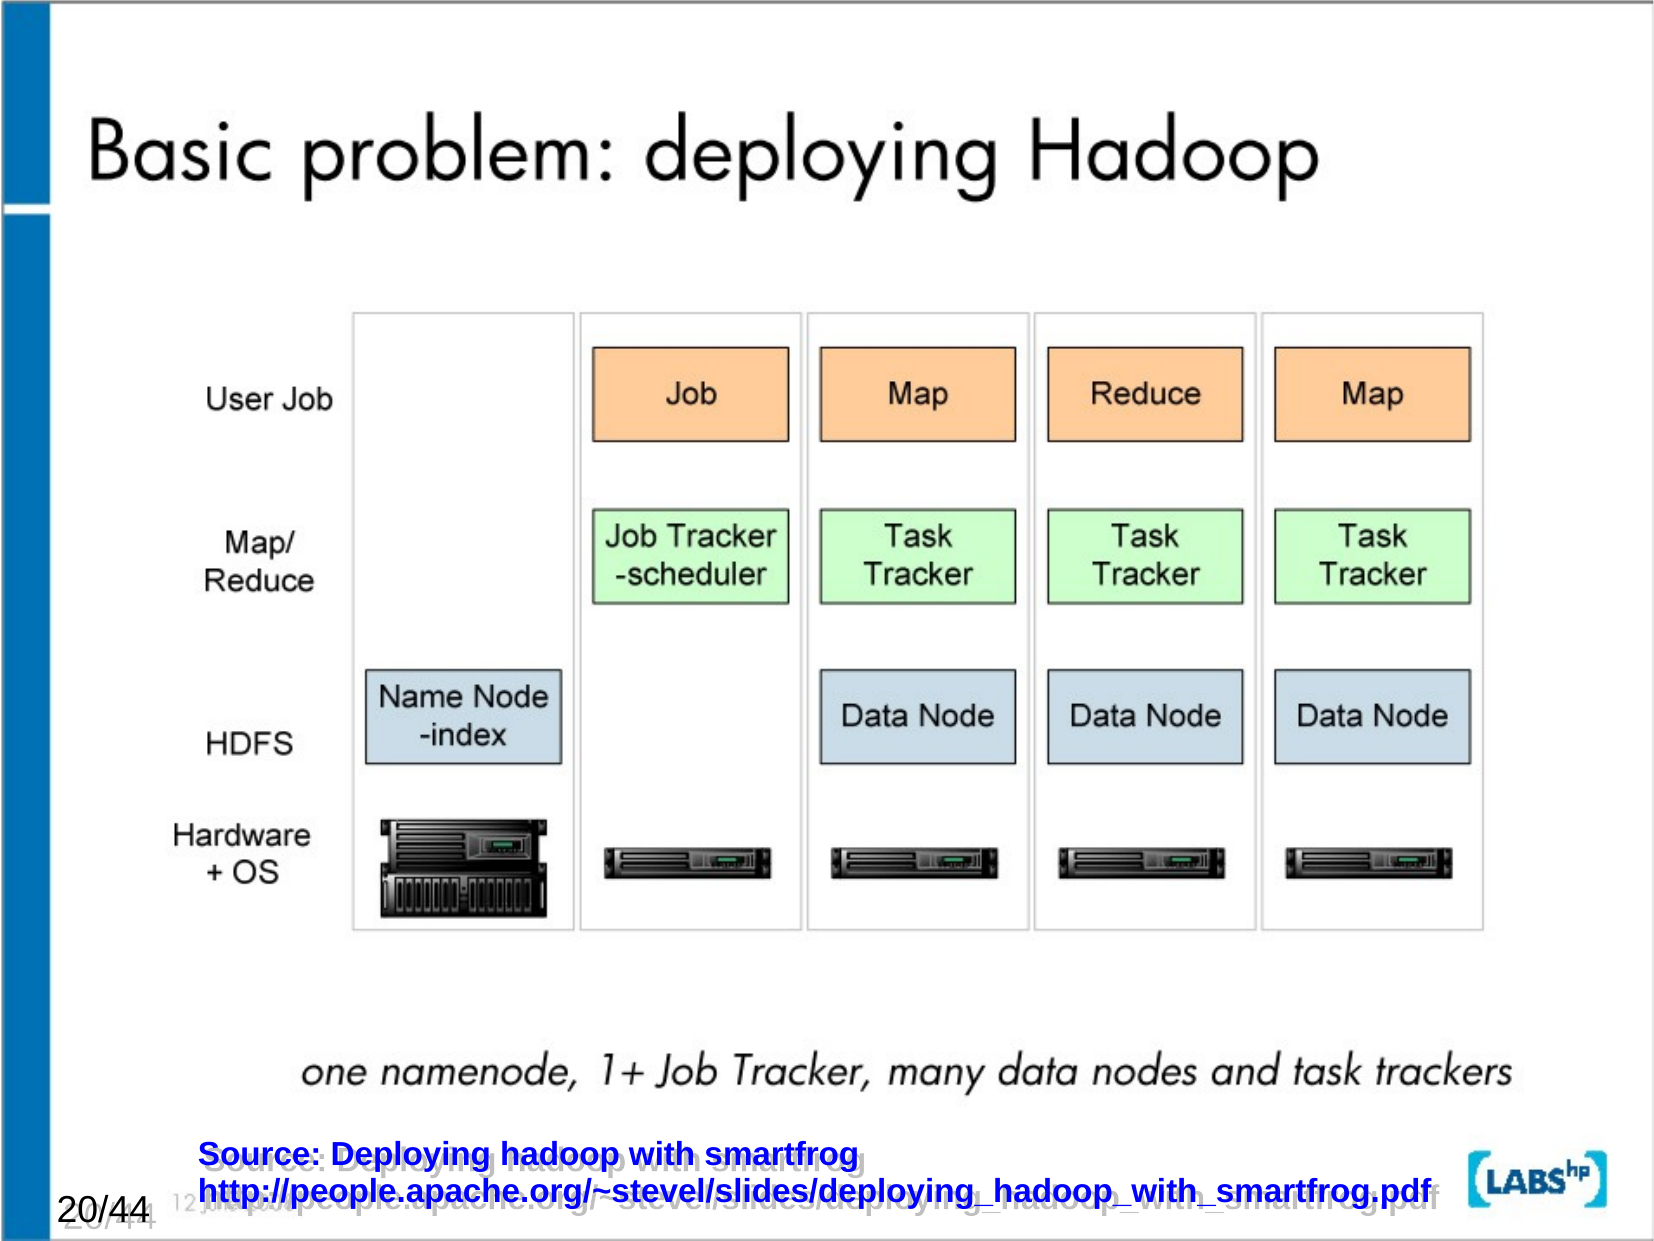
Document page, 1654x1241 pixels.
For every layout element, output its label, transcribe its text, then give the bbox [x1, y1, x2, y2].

picture [0, 0, 1654, 1241]
text_box 16/44 [29, 1181, 178, 1239]
text_box Source: Deploying hadoop with smartfrog http://people.apache.org/~stevel/slides/deploying_hadoop_with_smartfrog.pdf [183, 1128, 1512, 1220]
